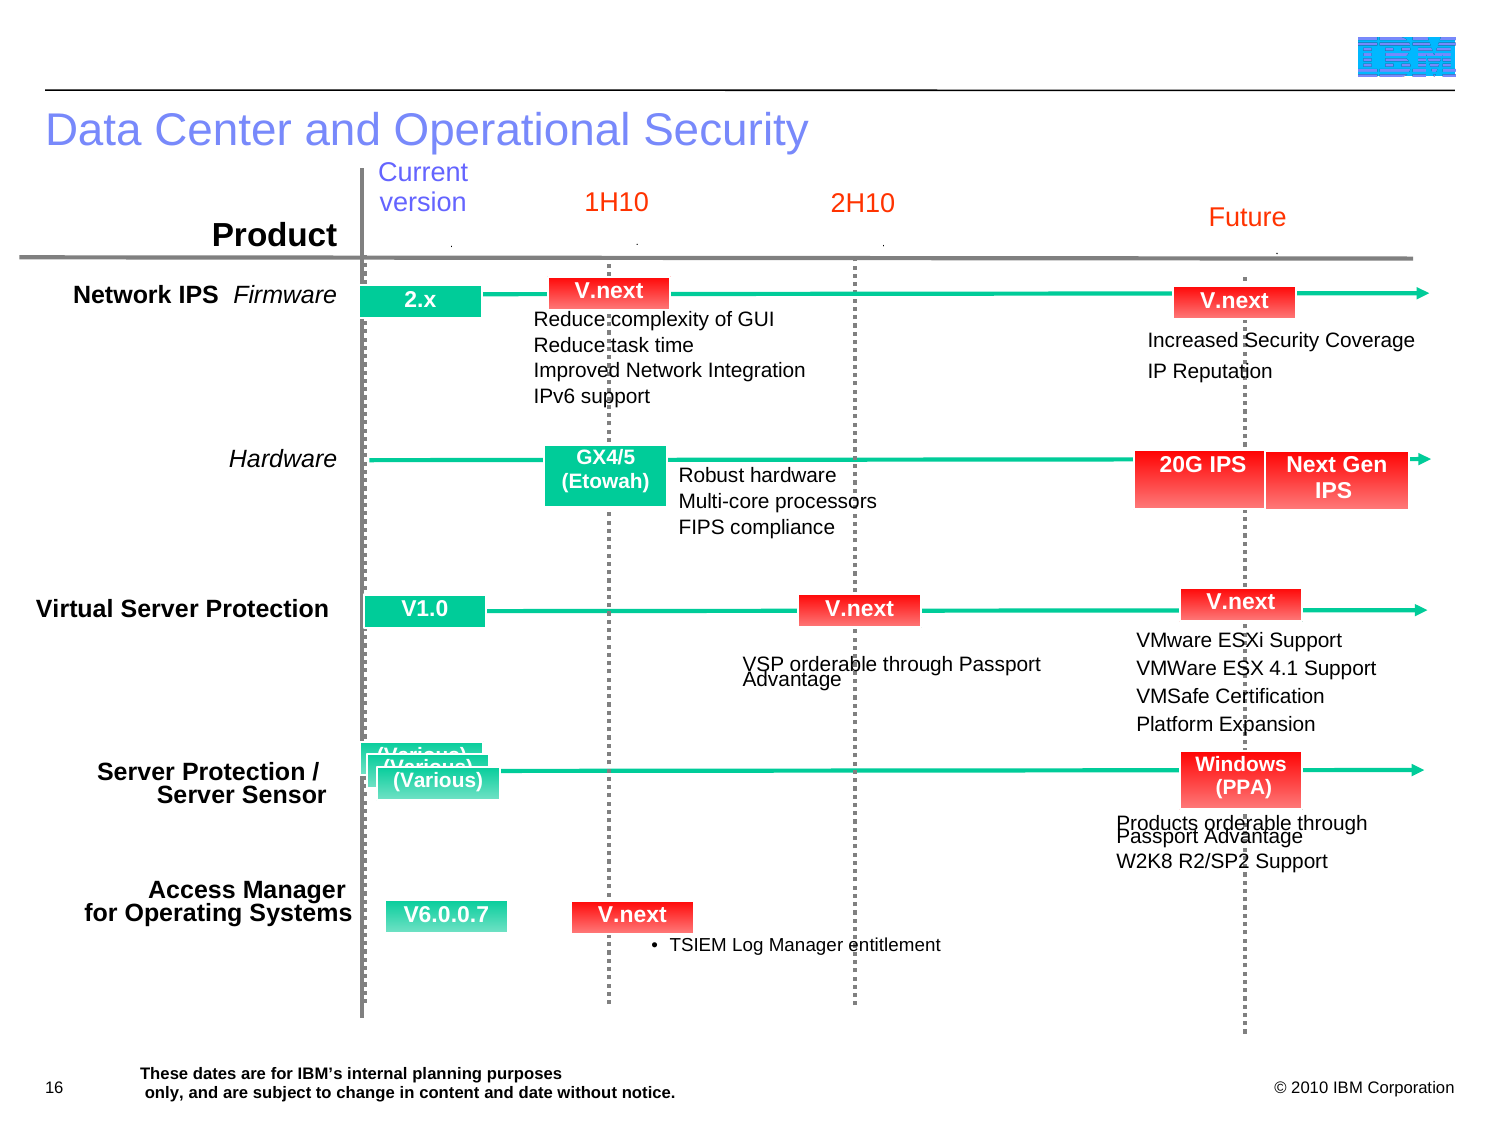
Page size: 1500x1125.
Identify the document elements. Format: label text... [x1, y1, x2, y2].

text_box VSP orderable through Passport Advantage [727, 651, 1107, 700]
text_box Next Gen IPS [1264, 450, 1410, 510]
text_box V1.0 [363, 594, 487, 628]
text_box Future [1193, 194, 1302, 240]
text_box V.next [547, 276, 671, 308]
text_box Network IPS Firmware [6, 284, 353, 306]
text_box Products orderable through Passport Advantage W2K8 R2/SP2 Support [1101, 812, 1414, 882]
text_box These dates are for IBM’s internal planning purposes only, and are subject to change in content and date without notice. [125, 1057, 560, 1125]
text_box Reduce complexity of GUI Reduce task time Improved Network Integration IPv6 support [518, 308, 898, 418]
text_box V.next [798, 594, 922, 628]
text_box Server Protection / Server Sensor [0, 761, 343, 787]
text_box TSIEM Log Manager entitlement [636, 927, 1000, 966]
text_box (Various) [366, 754, 490, 788]
text_box Hardware [6, 448, 353, 470]
text_box Current version [349, 149, 497, 225]
text_box V6.0.0.7 [385, 900, 508, 934]
text_box Product [0, 224, 353, 247]
title Data Center and Operational Security [29, 97, 1455, 163]
text_box Robust hardware Multi-core processors FIPS compliance [663, 465, 1043, 548]
text_box Virtual Server Protection [42, 593, 345, 619]
text_box V.next [1173, 285, 1296, 320]
text_box 20G IPS [1133, 450, 1264, 510]
text_box Access Manager for Operating Systems [0, 880, 369, 909]
text_box V.next [571, 900, 694, 934]
text_box Increased Security Coverage IP Reputation [1132, 325, 1440, 392]
text_box 2.x [359, 285, 482, 319]
text_box VMware ESXi Support VMWare ESX 4.1 Support VMSafe Certification Platform Expansion [1121, 627, 1500, 747]
text_box (Various) [360, 741, 484, 776]
text_box 2H10 [815, 180, 911, 226]
text_box 1H10 [569, 179, 664, 225]
text_box Windows (PPA) [1179, 751, 1303, 810]
text_box V.next [1179, 588, 1303, 622]
text_box GX4/5 (Etowah) [544, 444, 667, 508]
text_box (Various) [376, 766, 500, 801]
